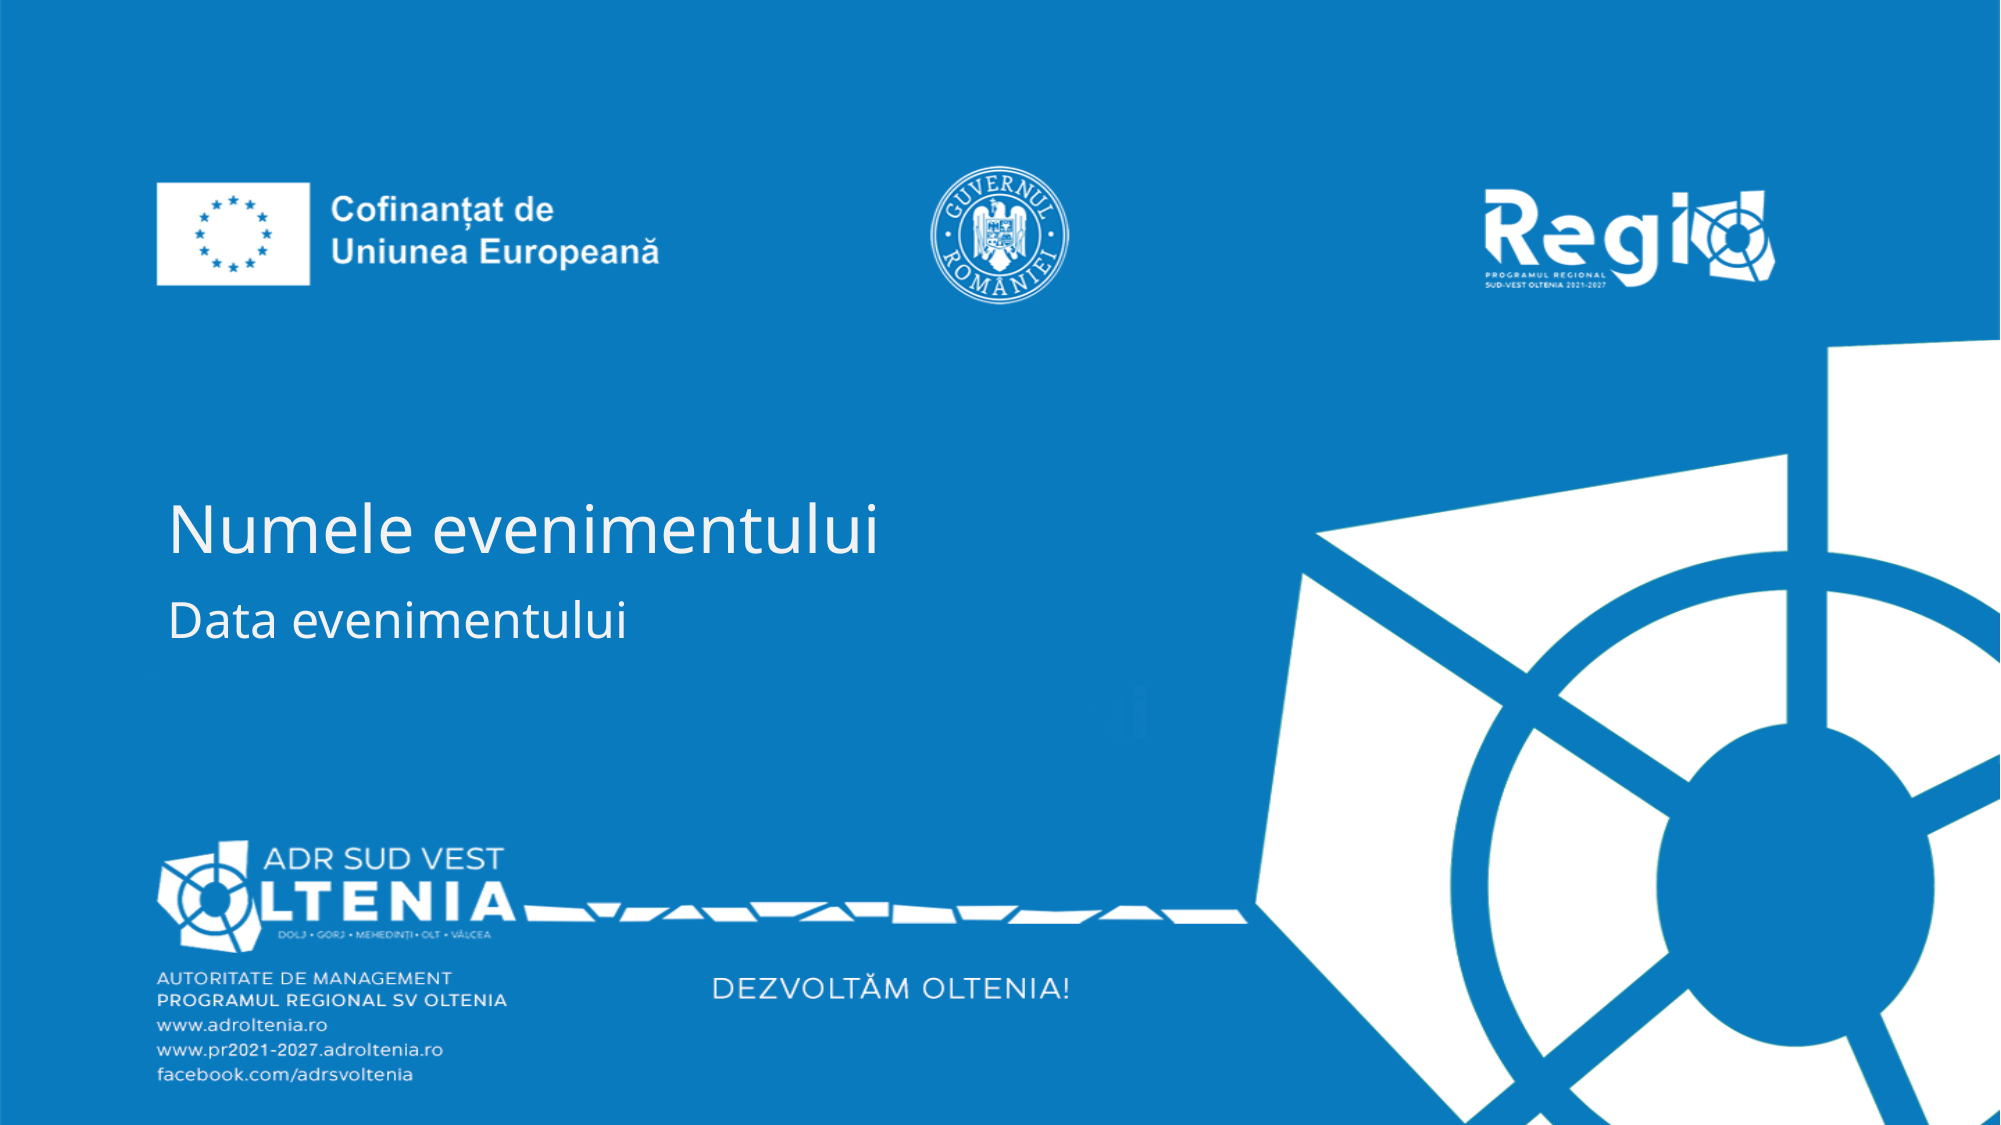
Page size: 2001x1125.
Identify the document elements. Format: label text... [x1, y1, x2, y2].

picture [0, 0, 2000, 1125]
subtitle Data evenimentului [152, 587, 1653, 860]
title Numele evenimentului [152, 184, 1750, 576]
